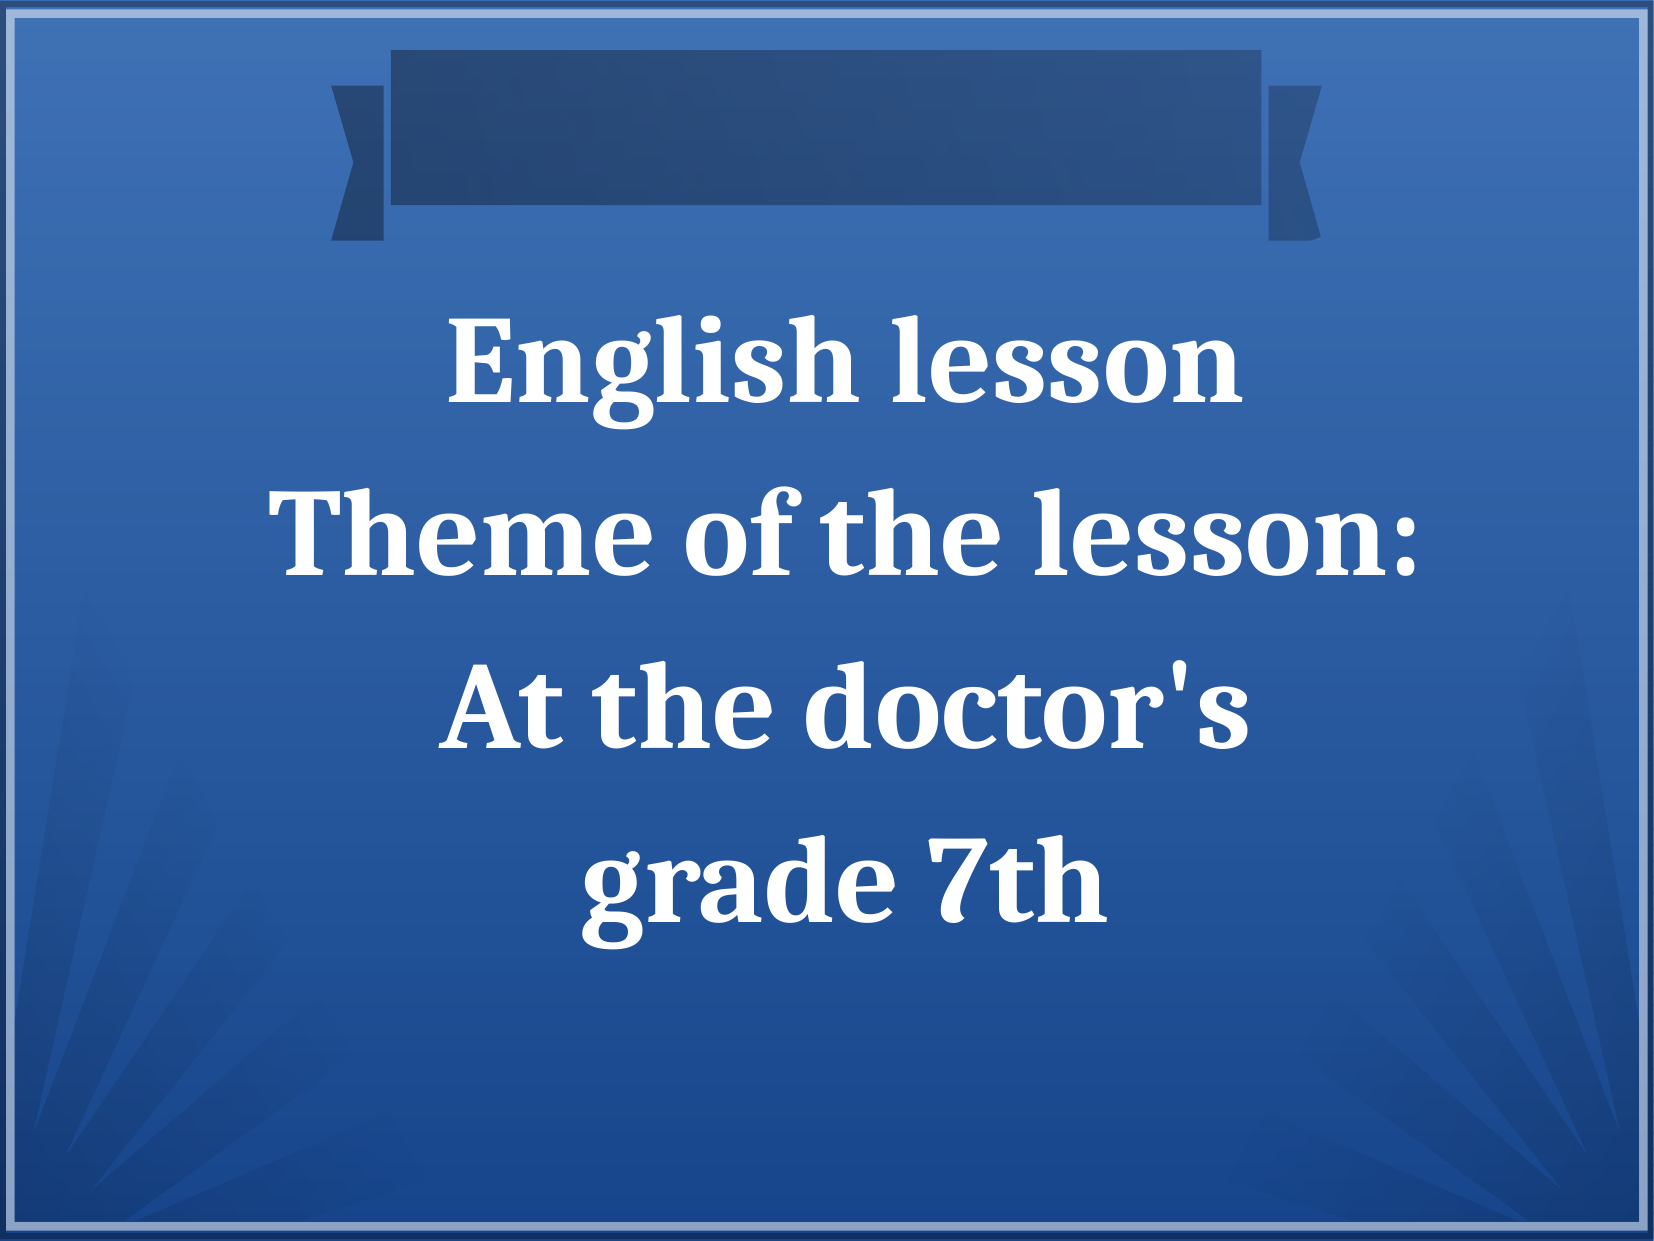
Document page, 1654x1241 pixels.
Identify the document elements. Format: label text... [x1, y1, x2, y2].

list English lesson Theme of the lesson: At the doctor's grade 7th [82, 290, 1538, 1241]
